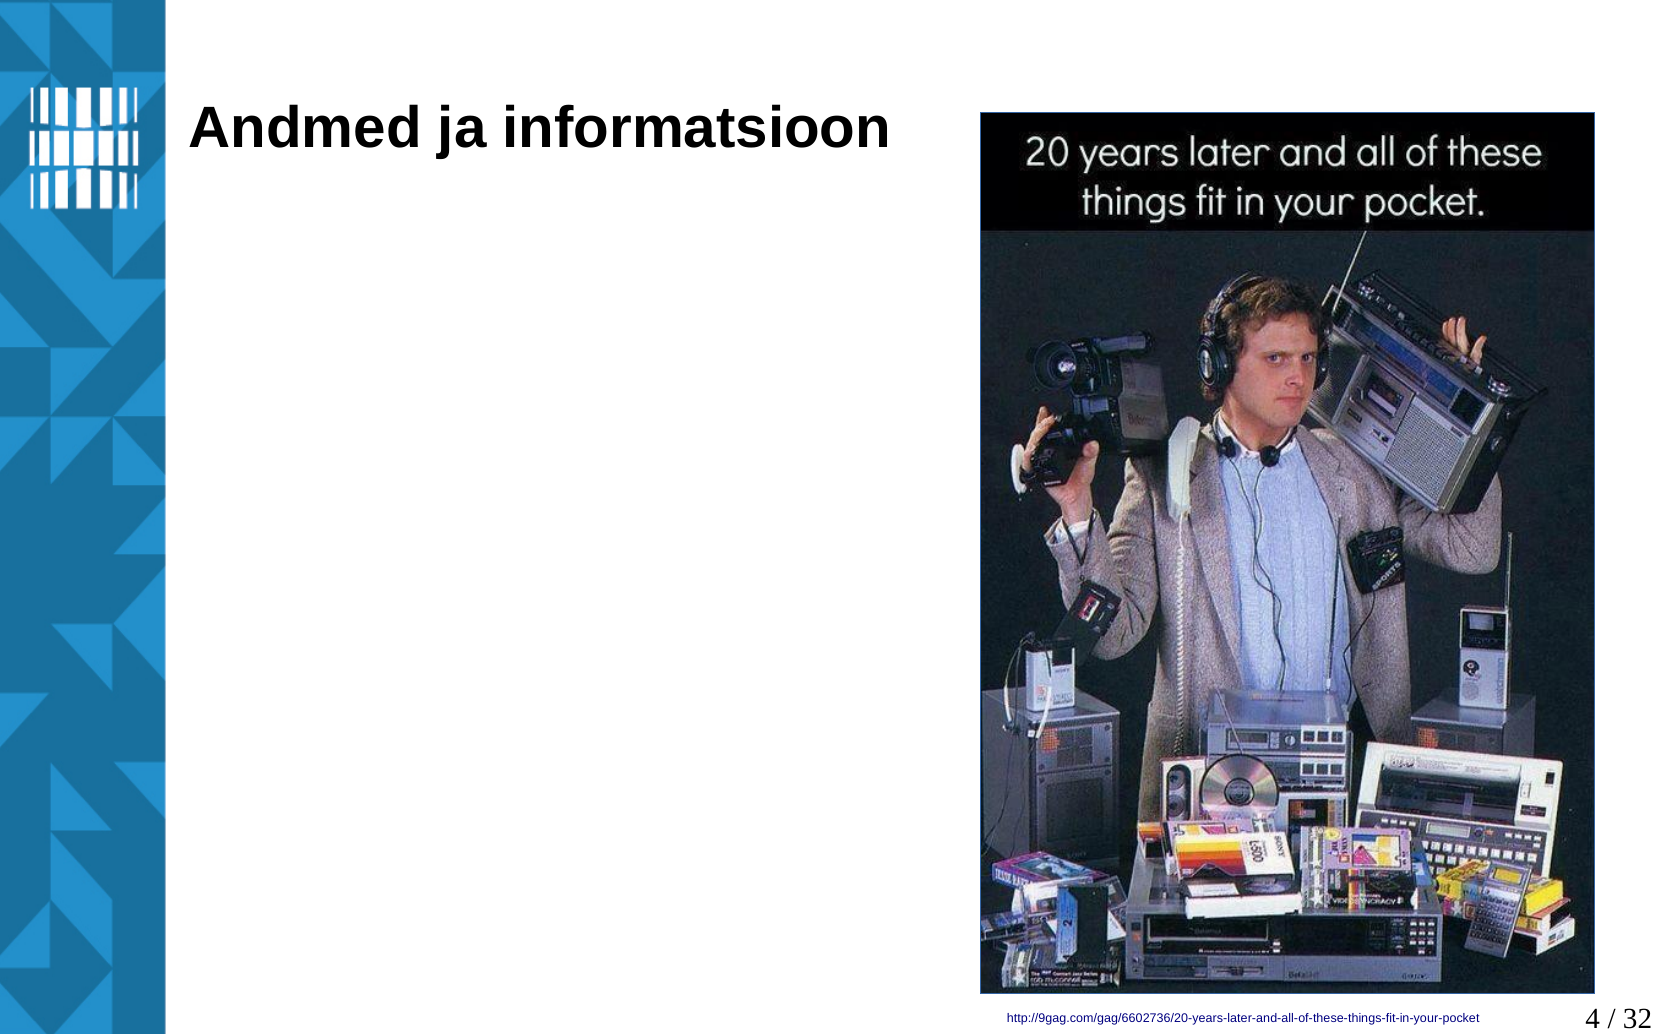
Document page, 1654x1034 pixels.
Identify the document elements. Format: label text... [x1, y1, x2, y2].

text_box http://9gag.com/gag/6602736/20-years-later-and-all-of-these-things-fit-in-your-pocket [992, 1003, 1501, 1033]
title Andmed ja informatsioon [188, 41, 1595, 214]
picture [980, 112, 1595, 994]
